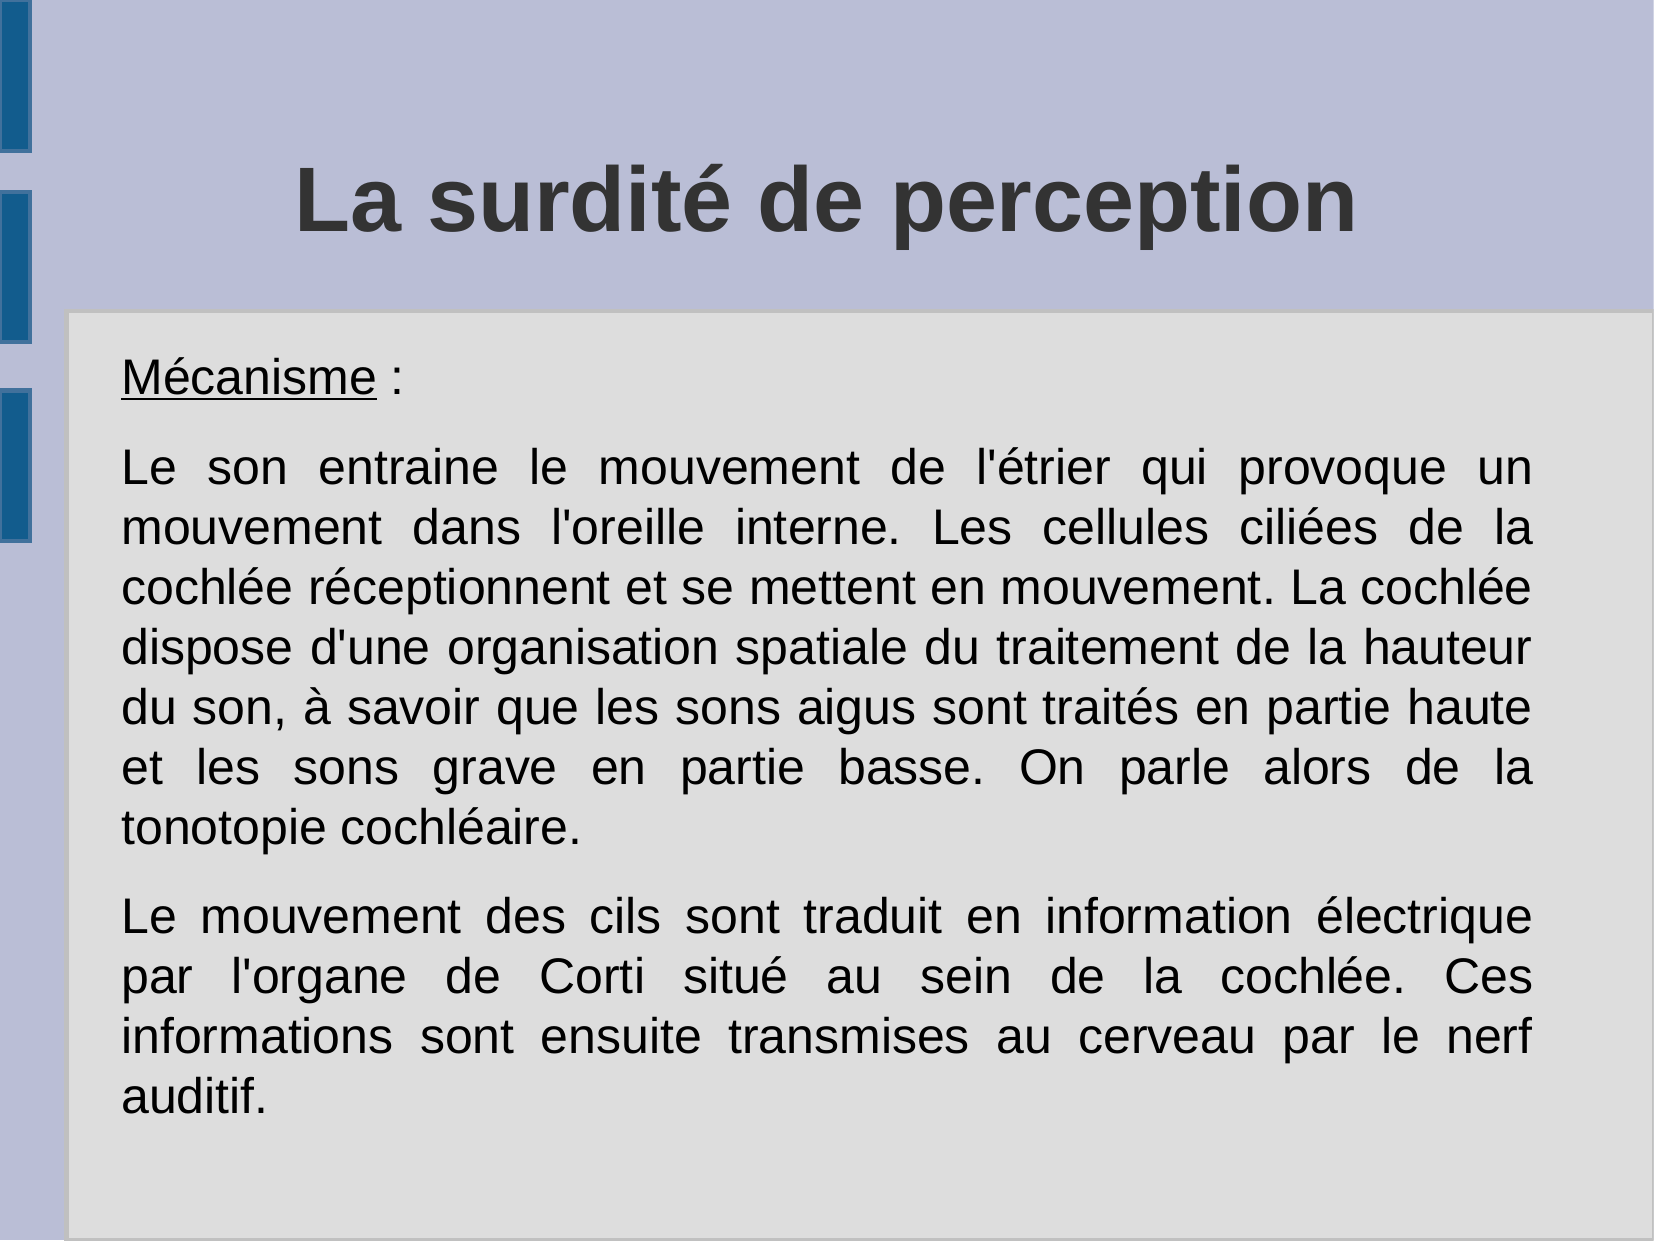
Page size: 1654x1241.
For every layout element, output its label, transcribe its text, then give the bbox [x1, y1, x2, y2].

list Mécanisme : Le son entraine le mouvement de l'étrier qui provoque un mouvement dans l'oreille interne. Les cellules ciliées de la cochlée réceptionnent et se mettent en mouvement. La cochlée dispose d'une organisation spatiale du traitement de la hauteur du son, à savoir que les sons aigus sont traités en partie haute et les sons grave en partie basse. On parle alors de la tonotopie cochléaire. Le mouvement des cils sont traduit en information électrique par l'organe de Corti situé au sein de la cochlée. Ces informations sont ensuite transmises au cerveau par le nerf auditif. [121, 344, 1534, 1127]
title La surdité de perception [121, 91, 1534, 299]
